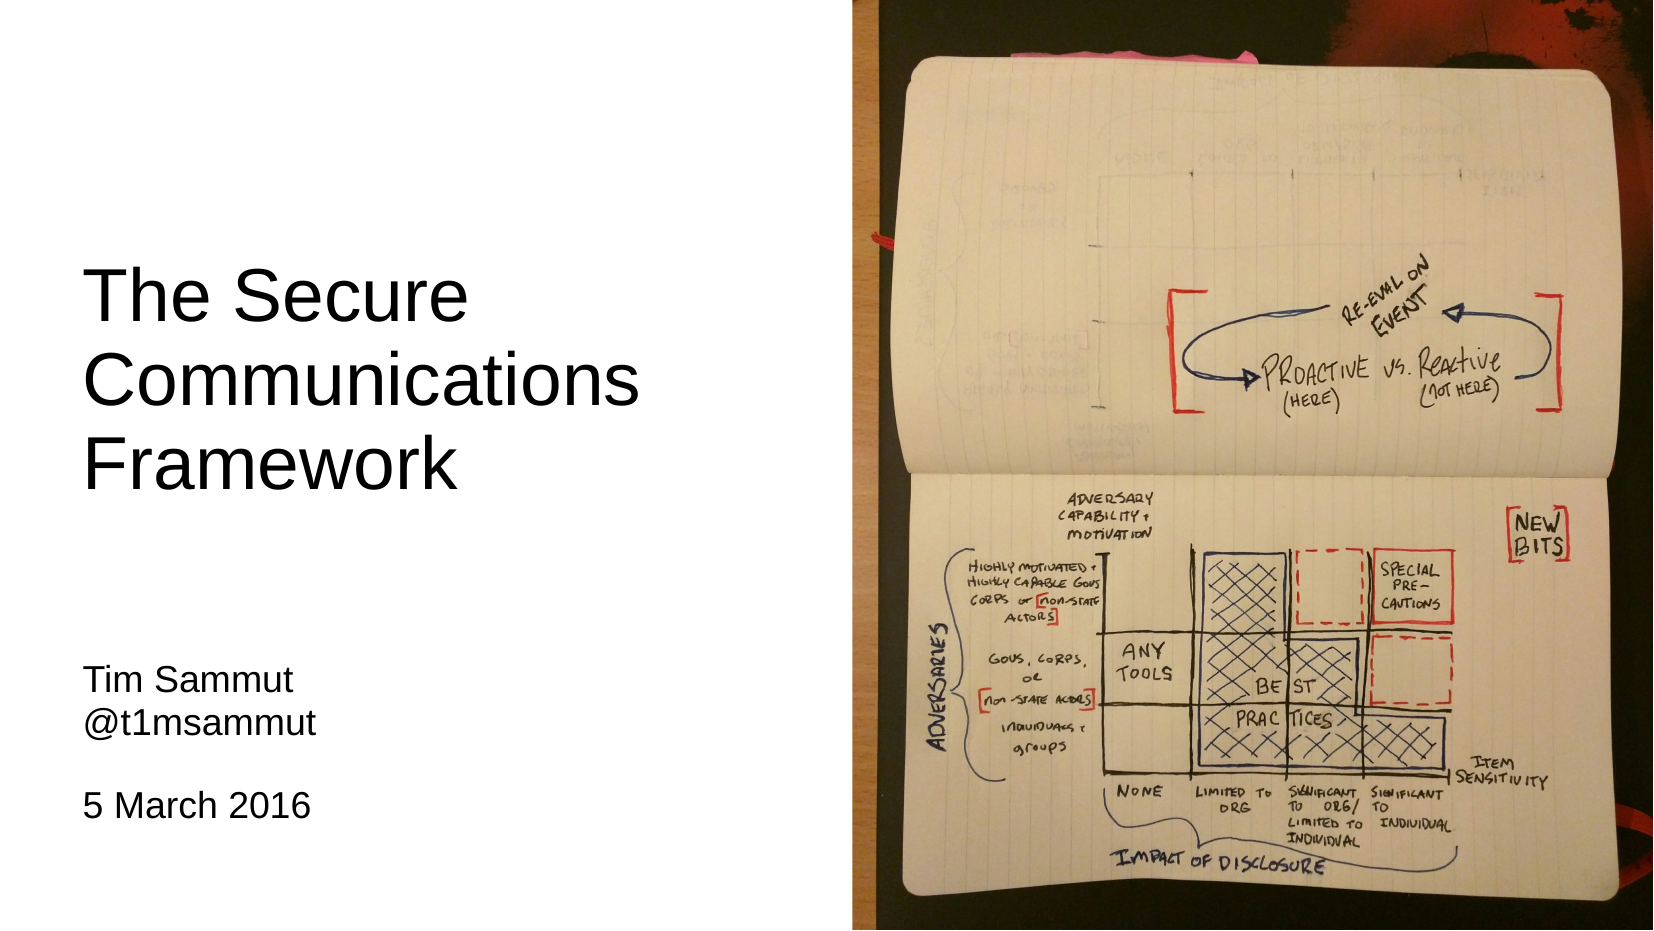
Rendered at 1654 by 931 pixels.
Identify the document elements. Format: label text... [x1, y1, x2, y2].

title The Secure Communications Framework Tim Sammut @t1msammut 5 March 2016 [82, 253, 852, 827]
picture [852, 0, 1653, 930]
